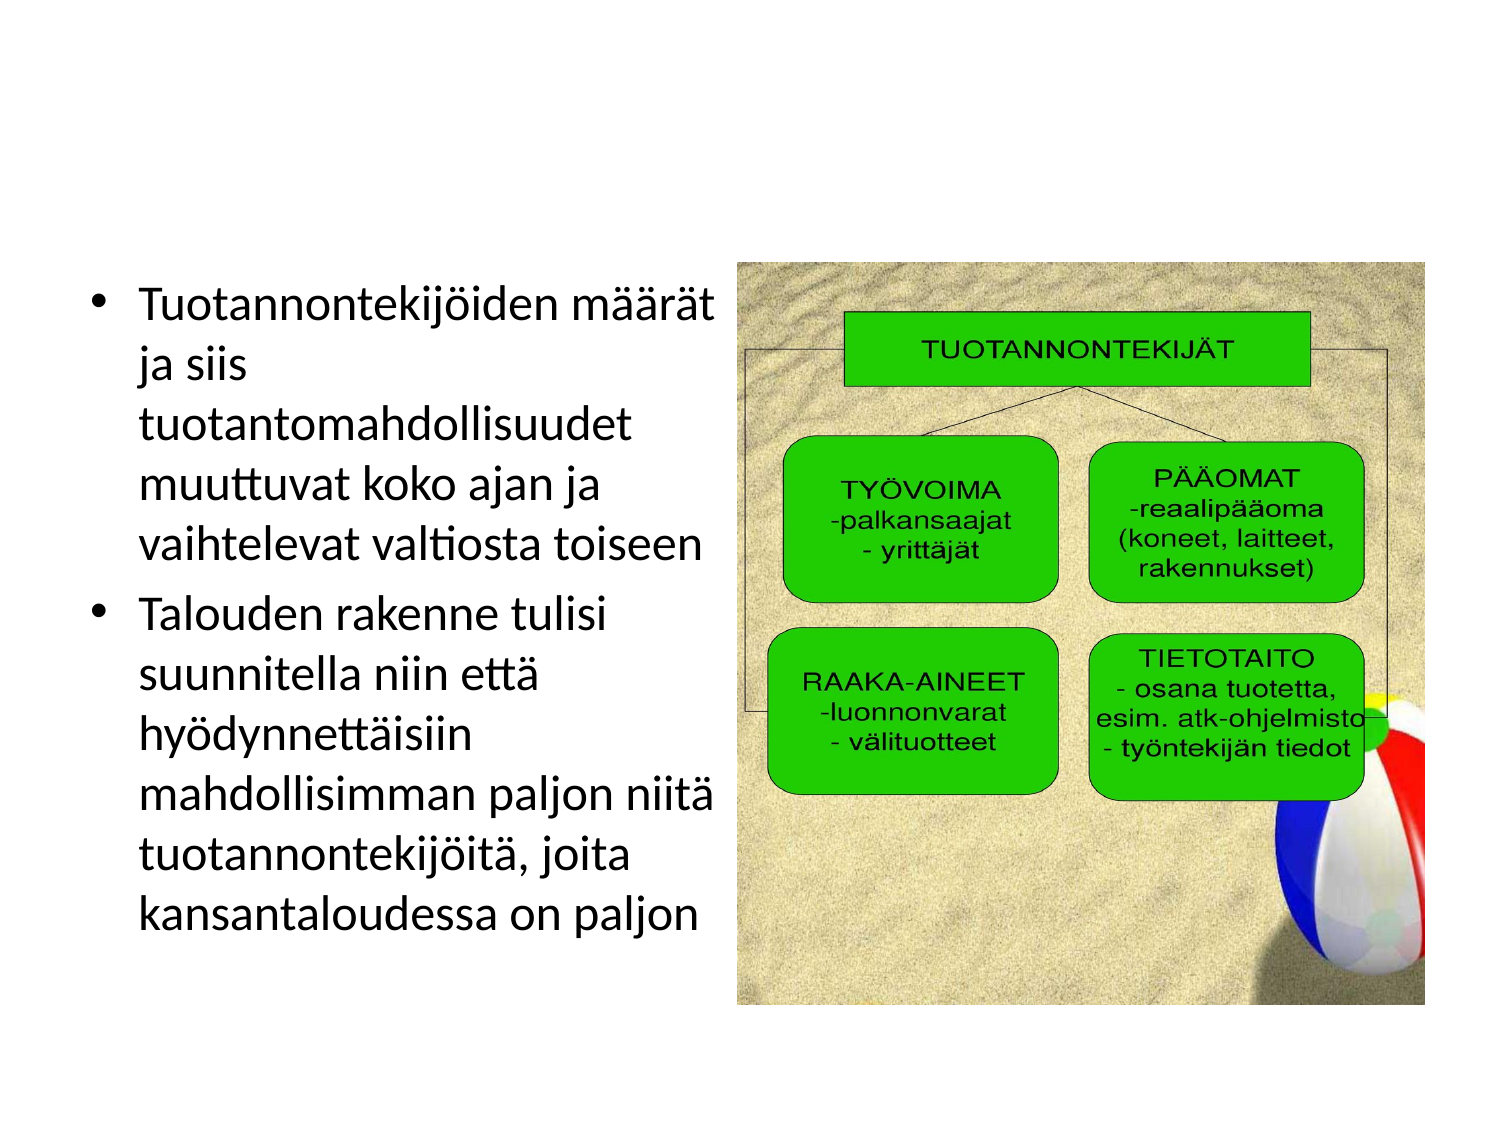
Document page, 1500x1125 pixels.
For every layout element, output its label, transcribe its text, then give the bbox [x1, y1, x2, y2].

list Tuotannontekijöiden määrät ja siis tuotantomahdollisuudet muuttuvat koko ajan ja vaihtelevat valtiosta toiseen Talouden rakenne tulisi suunnitella niin että hyödynnettäisiin mahdollisimman paljon niitä tuotannontekijöitä, joita kansantaloudessa on paljon [75, 262, 737, 1005]
picture [737, 262, 1425, 1005]
